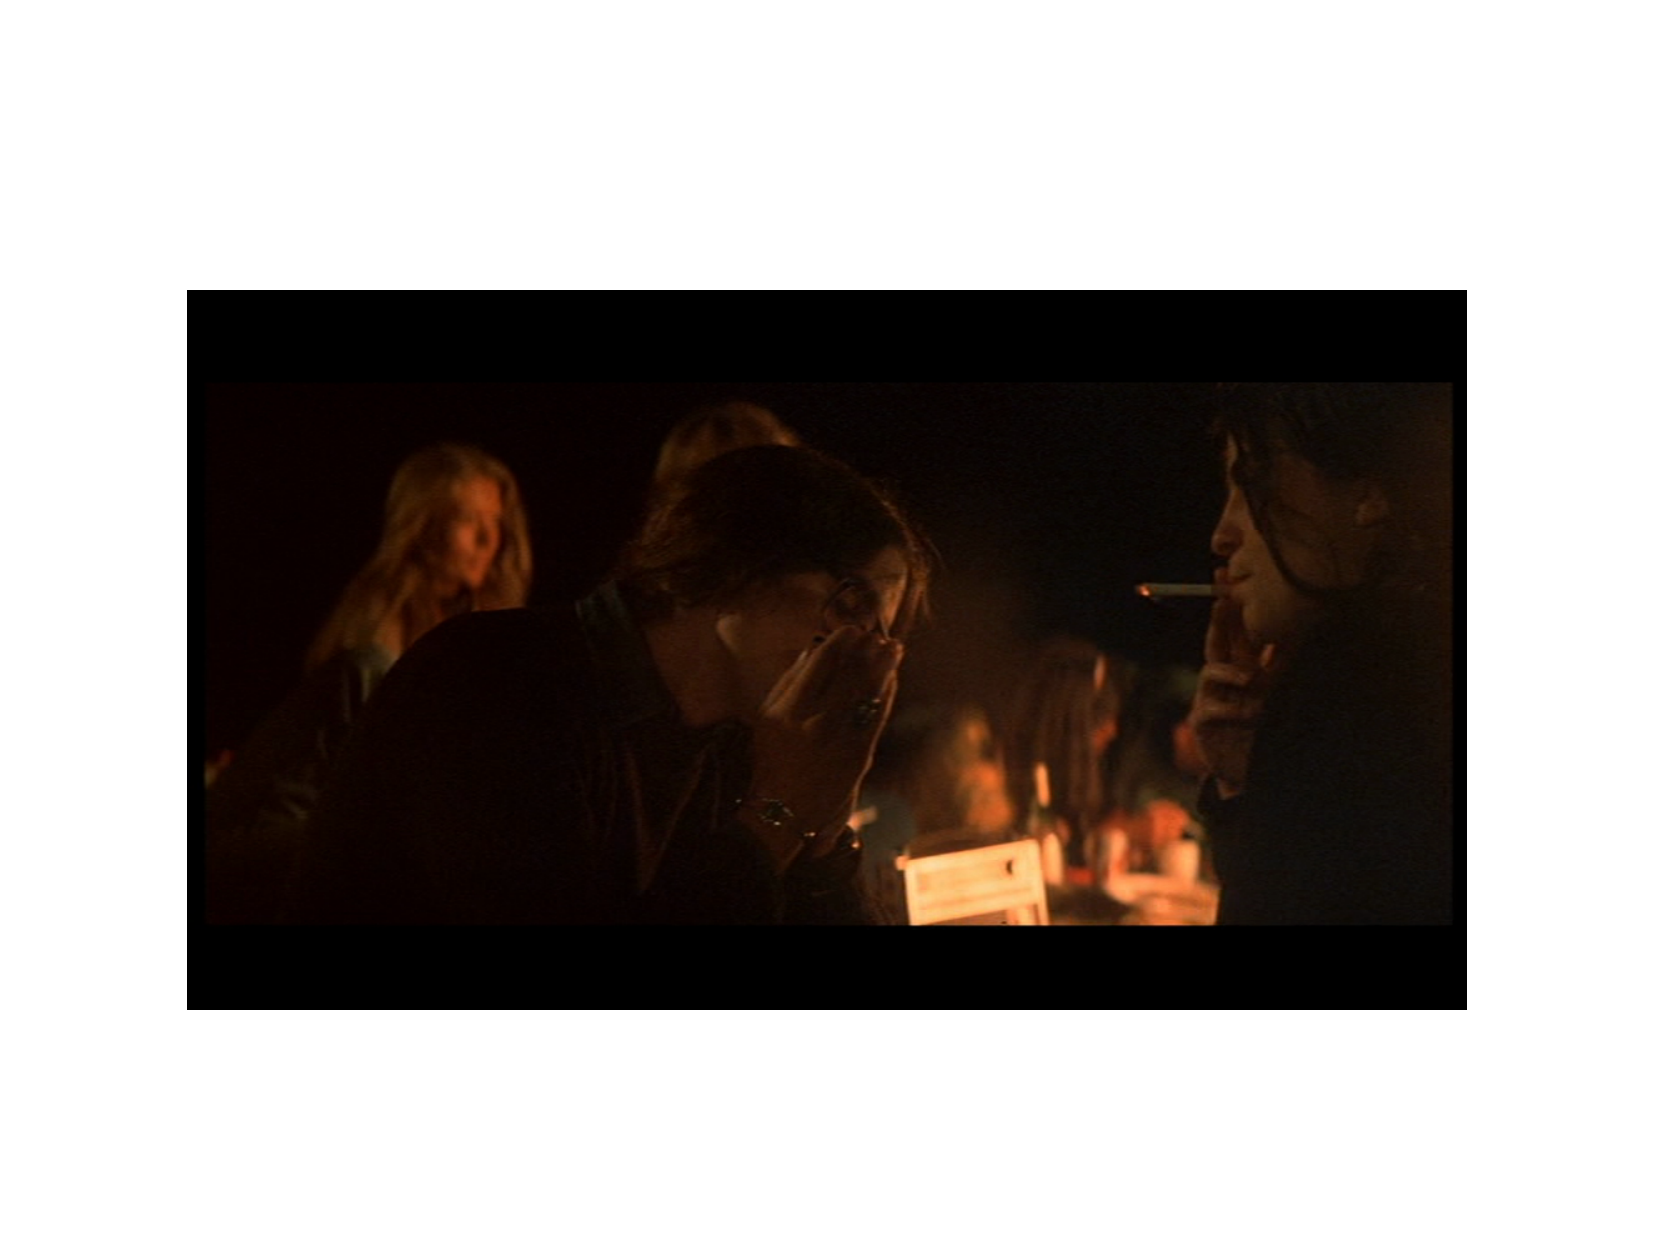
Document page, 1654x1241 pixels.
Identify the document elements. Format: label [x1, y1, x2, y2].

picture [187, 290, 1467, 1010]
